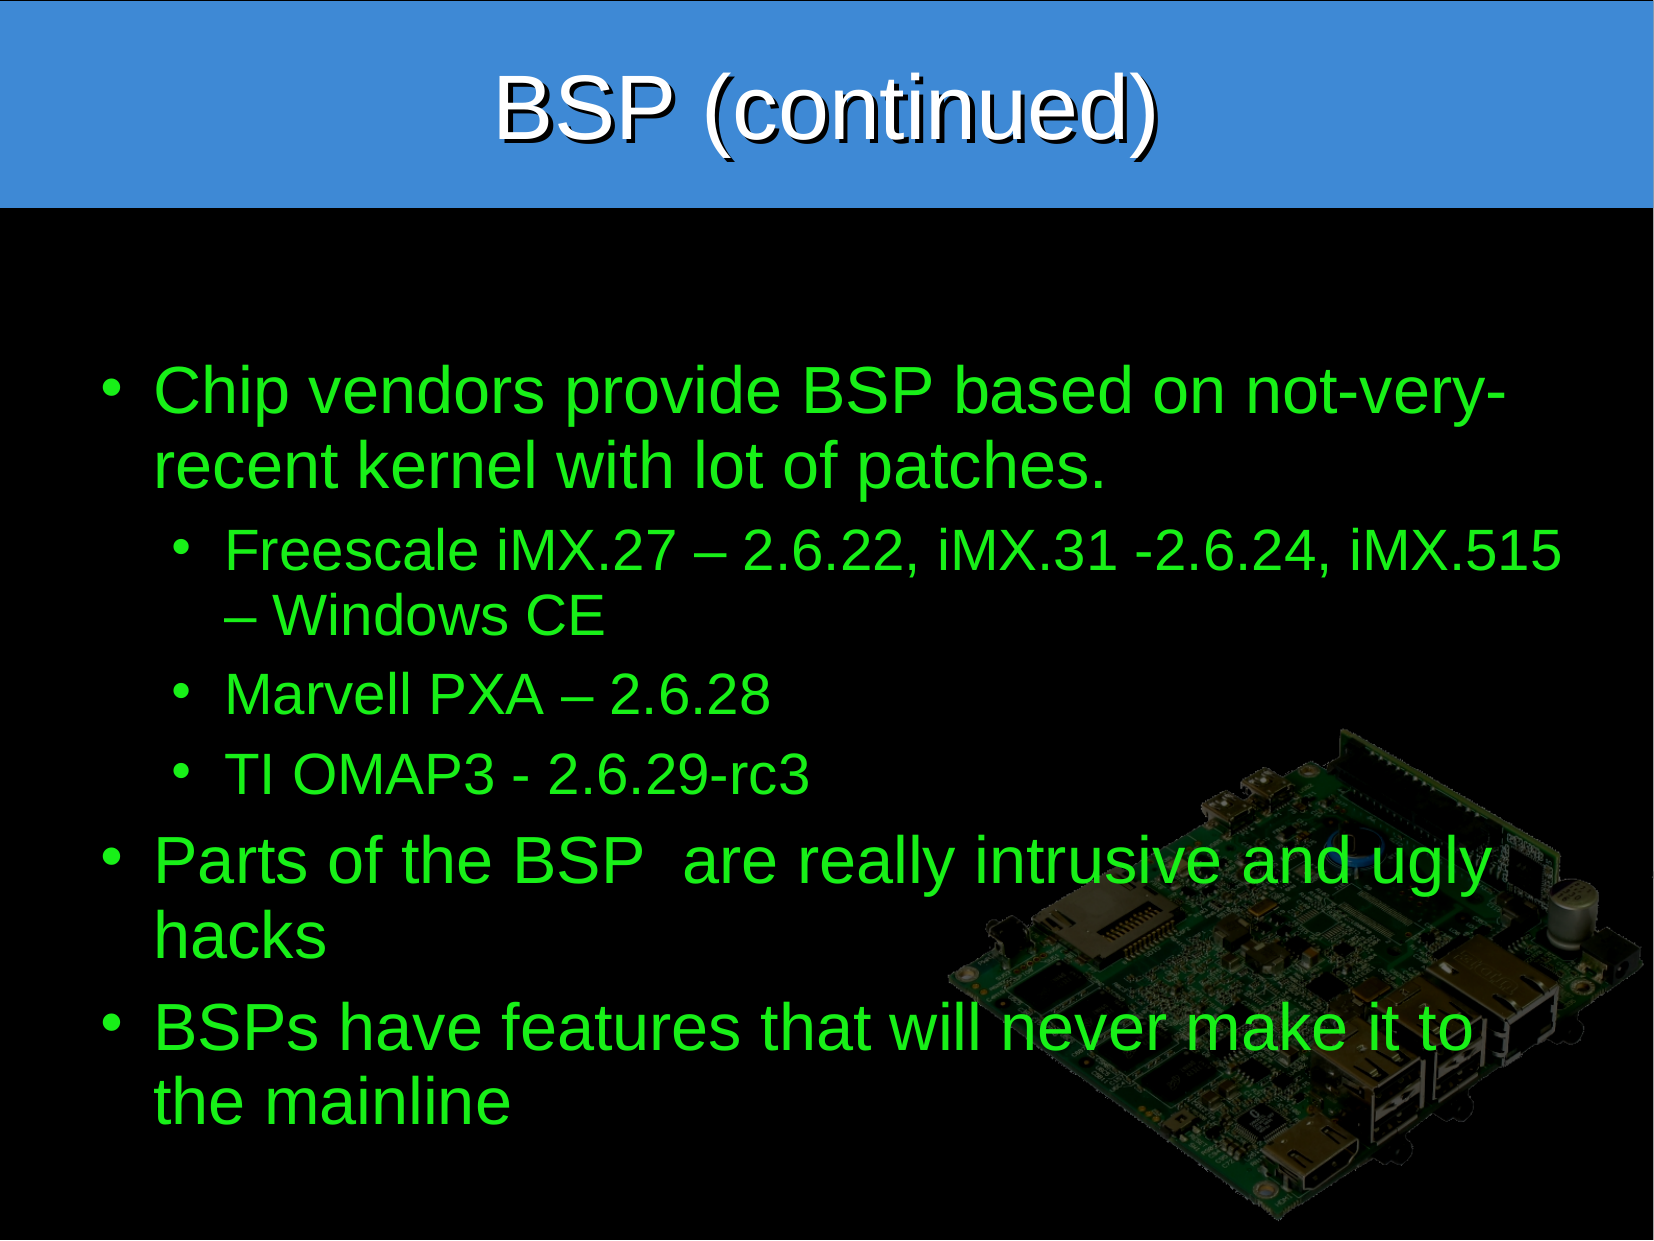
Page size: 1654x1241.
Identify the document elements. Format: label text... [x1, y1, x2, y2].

picture [929, 719, 1654, 1241]
title BSP (continued) [0, 1, 1654, 208]
list Chip vendors provide BSP based on not-very-recent kernel with lot of patches. Freescale iMX.27 – 2.6.22, iMX.31 -2.6.24, iMX.515 – Windows CE Marvell PXA – 2.6.28 TI OMAP3 - 2.6.29-rc3 Parts of the BSP are really intrusive and ugly hacks BSPs have features that will never make it to the mainline [82, 348, 1572, 1168]
